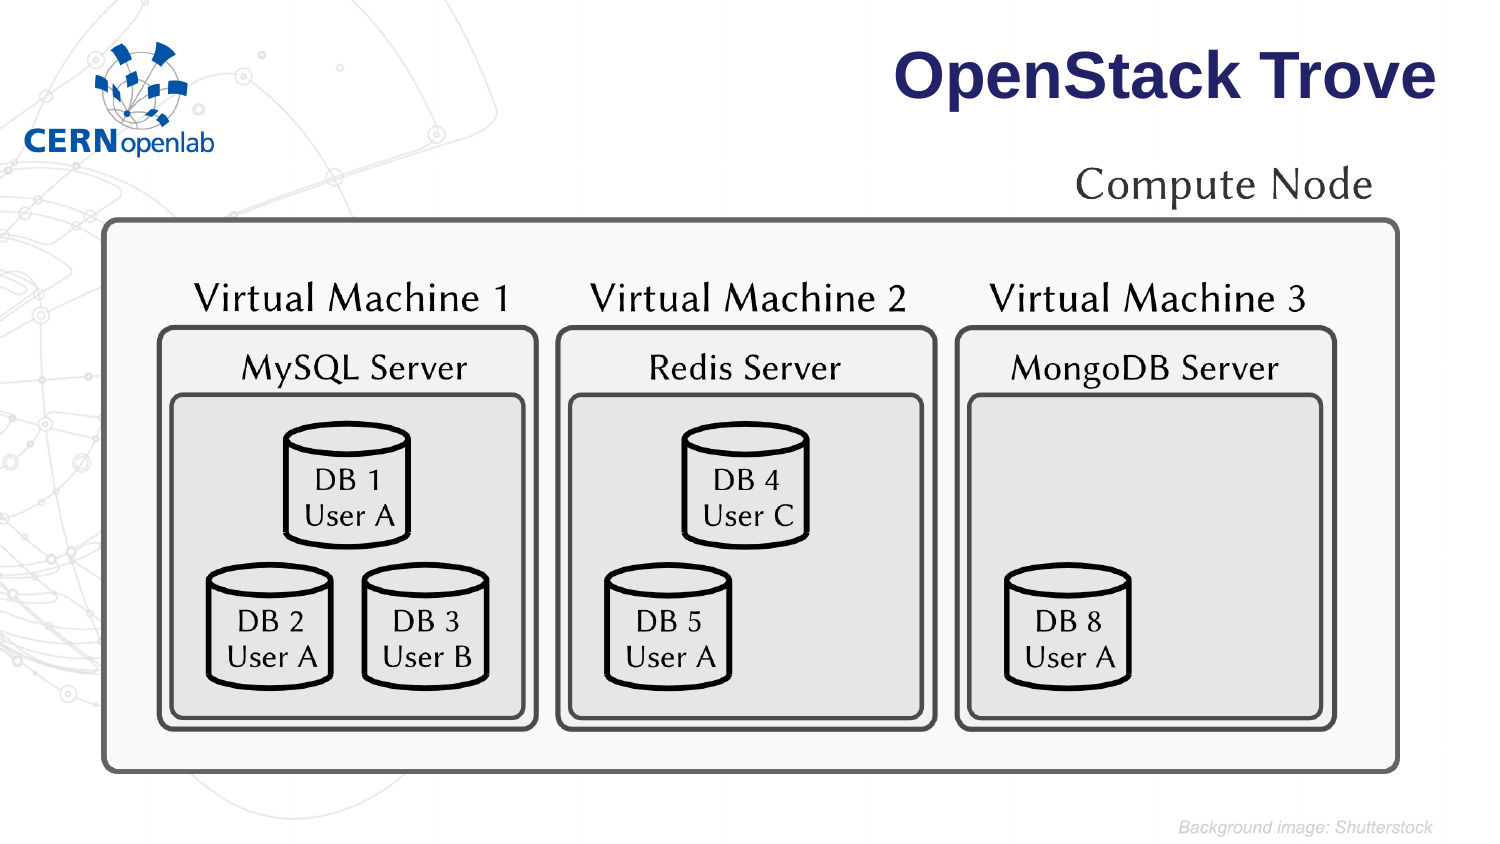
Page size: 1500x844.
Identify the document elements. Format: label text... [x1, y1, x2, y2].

title OpenStack Trove [258, 1, 1453, 142]
picture [0, 0, 1500, 844]
